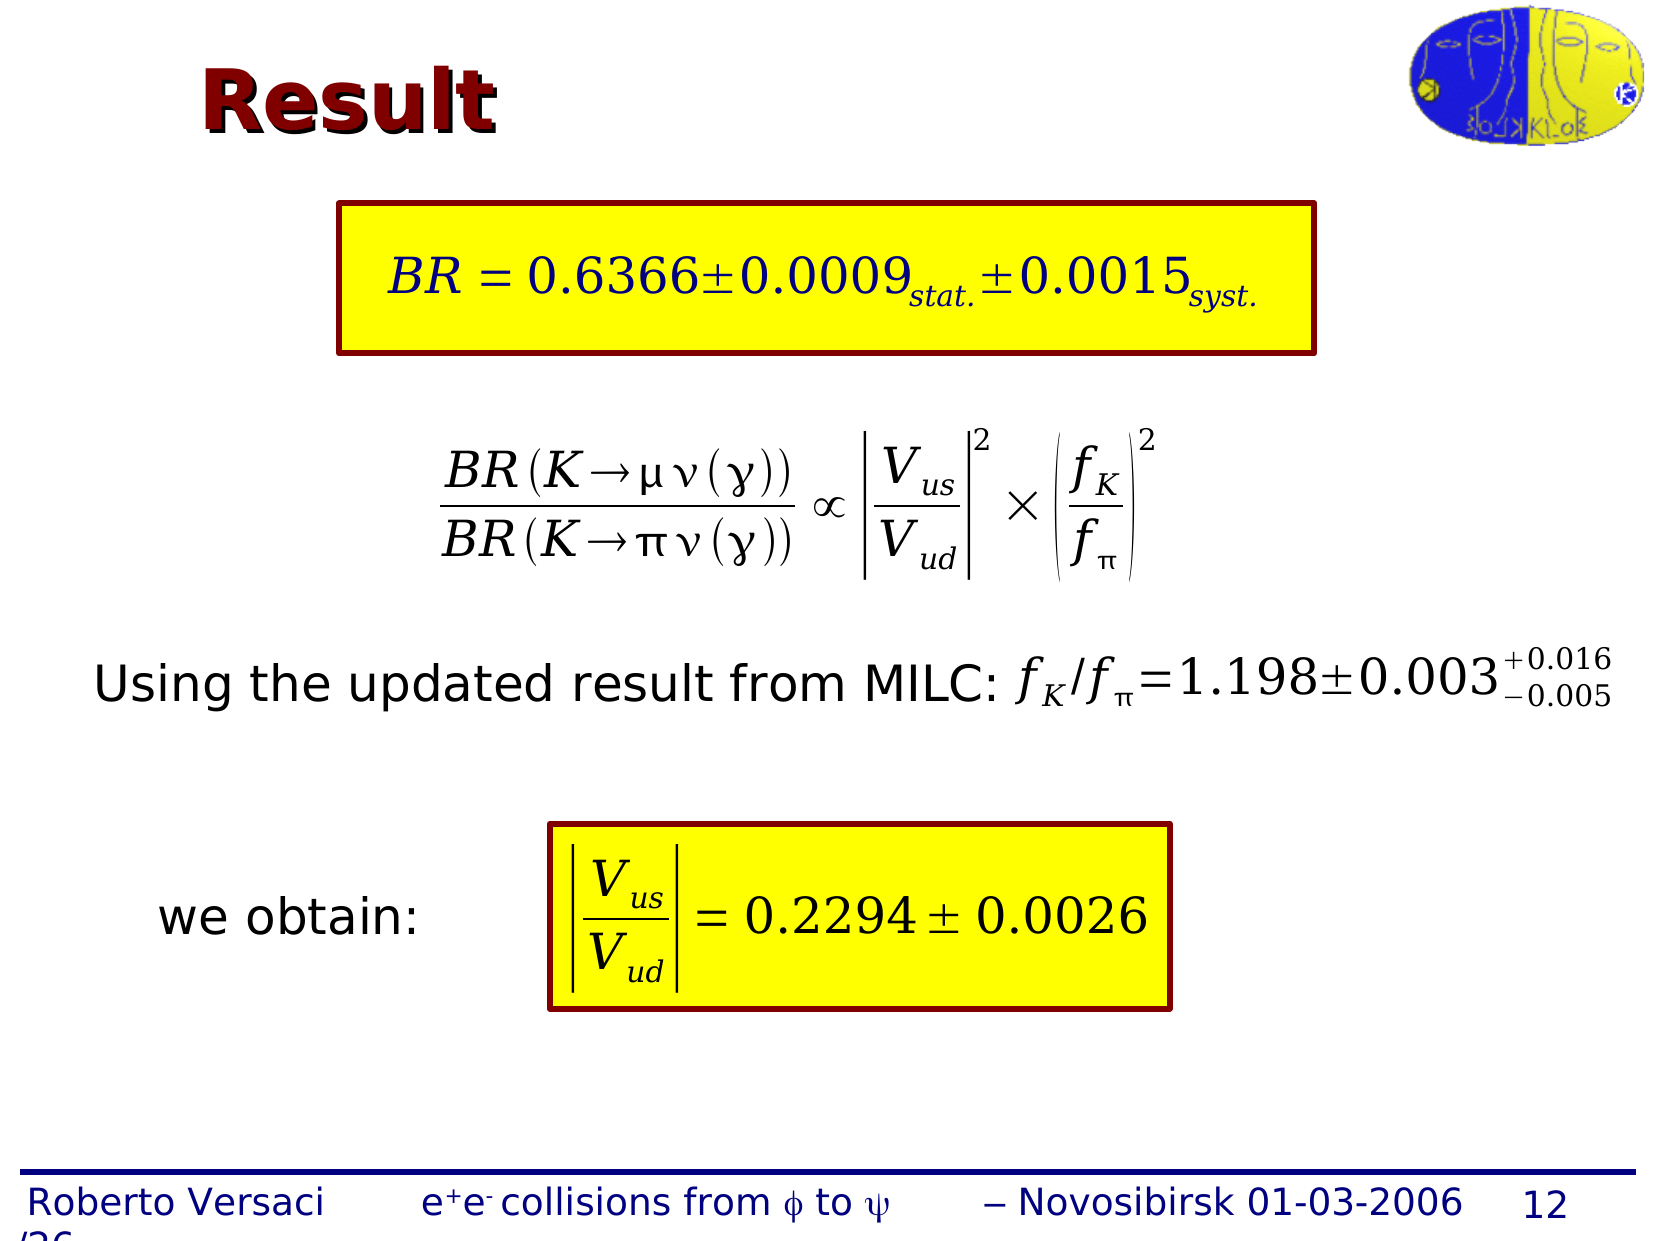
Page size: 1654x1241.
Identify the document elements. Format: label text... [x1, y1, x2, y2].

text_box [549, 954, 1170, 1009]
text_box Result [183, 45, 511, 158]
picture [1398, 0, 1654, 151]
chart [382, 246, 1266, 313]
text_box Using the updated result from MILC: we obtain: [79, 647, 1542, 954]
chart [431, 422, 1163, 587]
text_box [339, 203, 1315, 354]
chart [1012, 641, 1618, 717]
chart [557, 843, 1152, 997]
